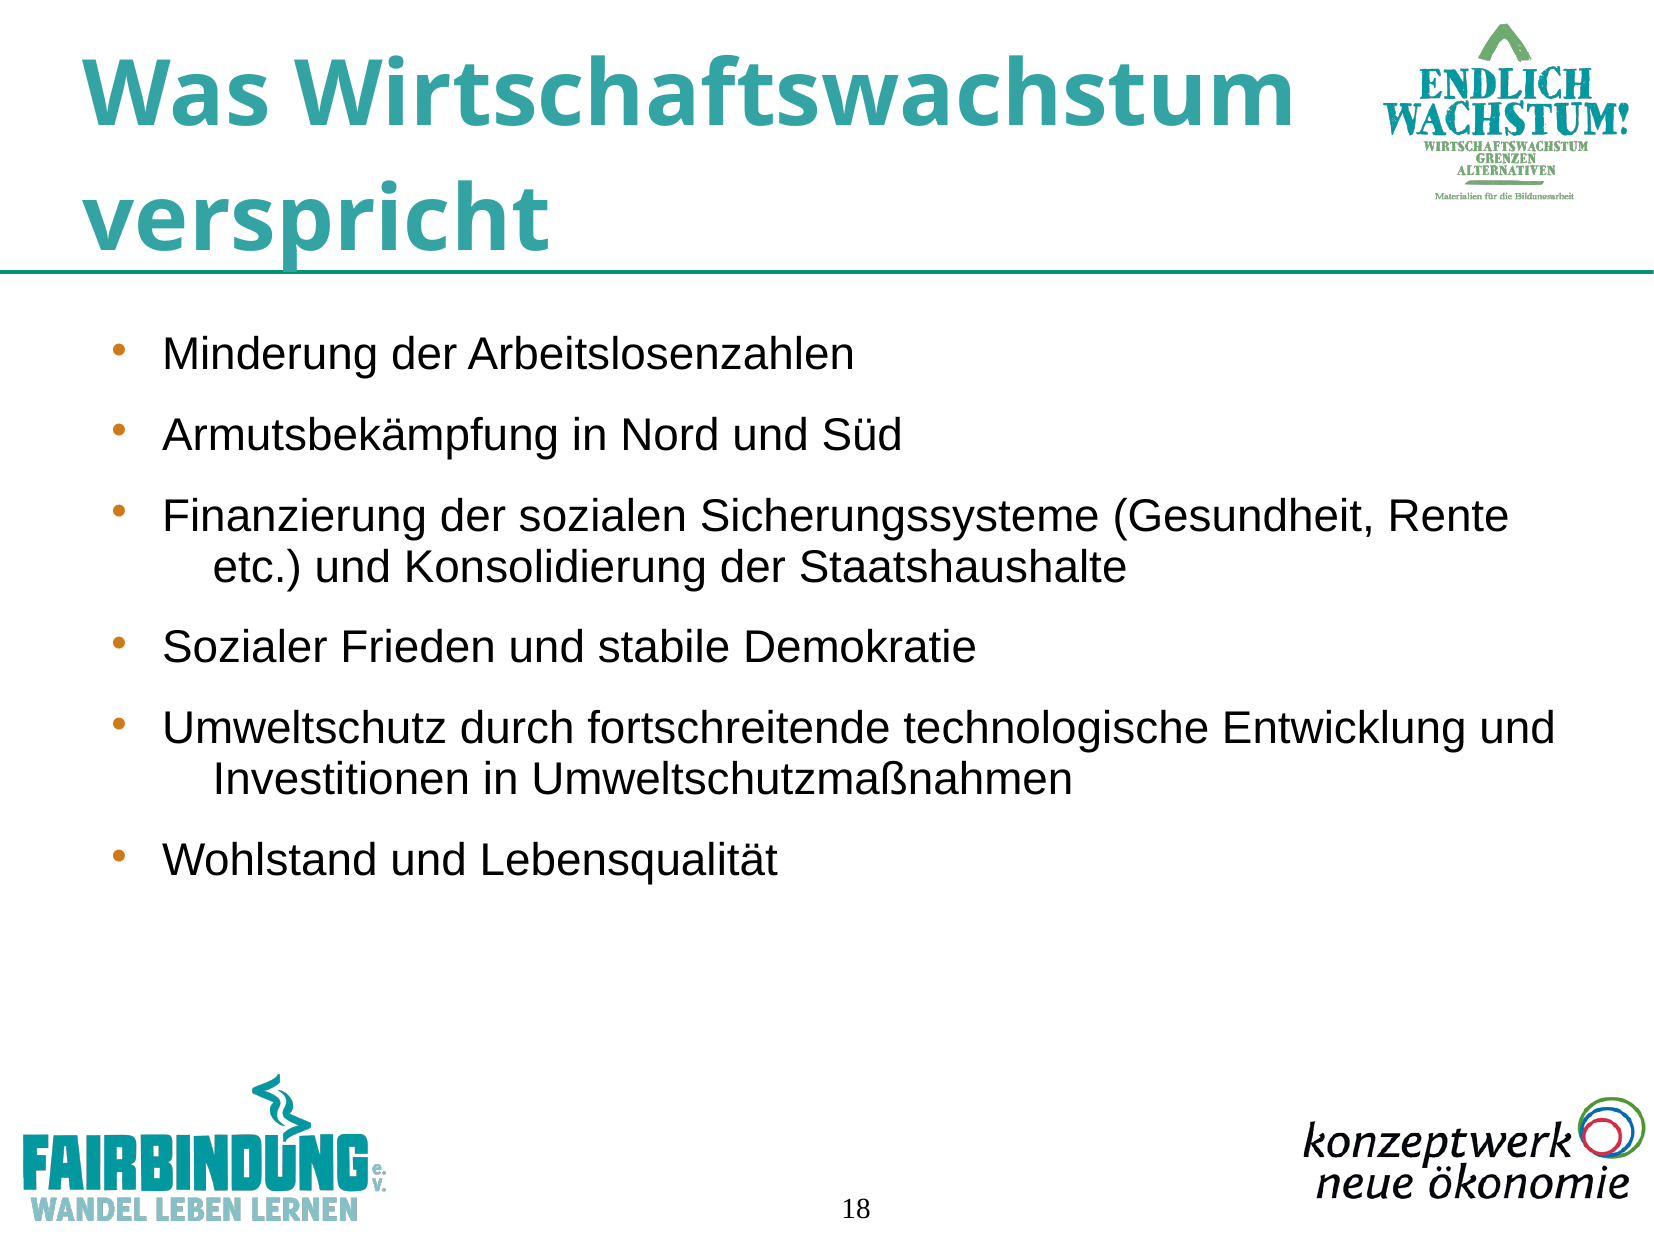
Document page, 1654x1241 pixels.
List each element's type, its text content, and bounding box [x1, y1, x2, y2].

picture [23, 1074, 386, 1221]
picture [1382, 23, 1630, 201]
title Was Wirtschaftswachstum verspricht [82, 49, 1571, 257]
text_box Minderung der Arbeitslosenzahlen Armutsbekämpfung in Nord und Süd Finanzierung der sozialen Sicherungssysteme (Gesundheit, Rente etc.) und Konsolidierung der Staatshaushalte Sozialer Frieden und stabile Demokratie Umweltschutz durch fortschreitende technologische Entwicklung und Investitionen in Umweltschutzmaßnahmen Wohlstand und Lebensqualität [76, 324, 1565, 1082]
picture [1291, 1081, 1654, 1235]
